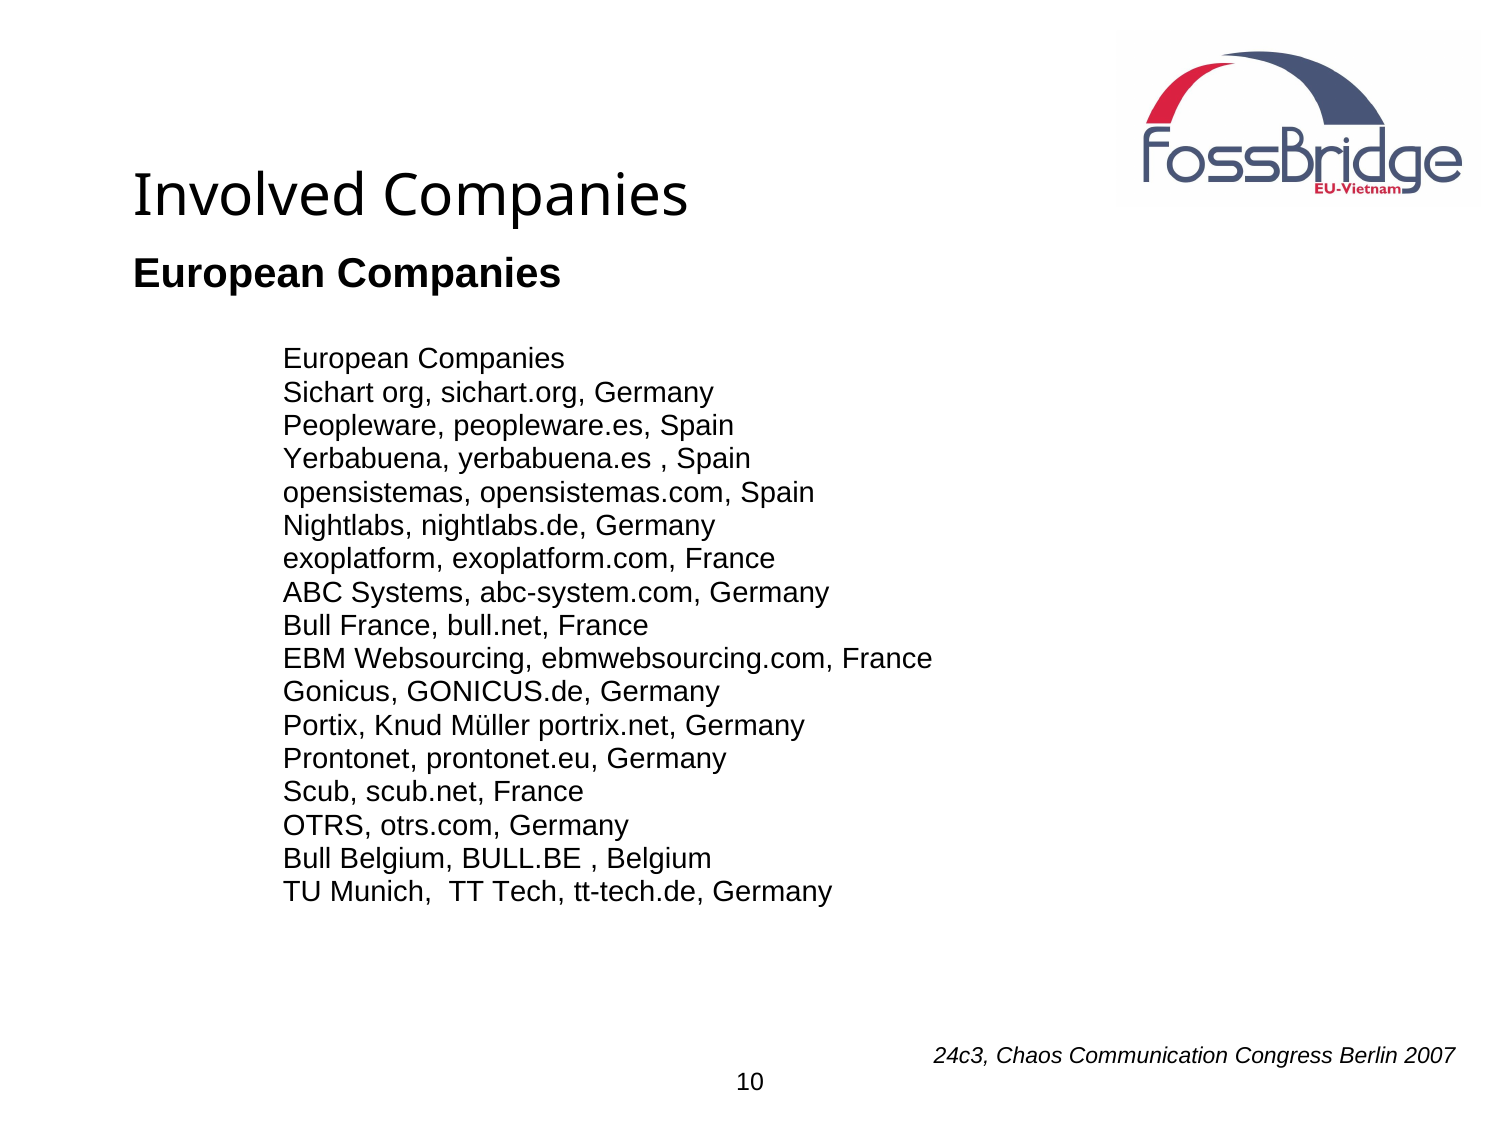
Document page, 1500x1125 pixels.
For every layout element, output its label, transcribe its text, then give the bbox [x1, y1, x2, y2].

title Involved Companies [118, 157, 1148, 256]
picture [1116, 30, 1481, 207]
list European Companies European Companies Sichart org, sichart.org, Germany Peopleware, peopleware.es, Spain Yerbabuena, yerbabuena.es , Spain opensistemas, opensistemas.com, Spain Nightlabs, nightlabs.de, Germany exoplatform, exoplatform.com, France ABC Systems, abc-system.com, Germany Bull France, bull.net, France EBM Websourcing, ebmwebsourcing.com, France Gonicus, GONICUS.de, Germany Portix, Knud Müller portrix.net, Germany Prontonet, prontonet.eu, Germany Scub, scub.net, France OTRS, otrs.com, Germany Bull Belgium, BULL.BE , Belgium TU Munich, TT Tech, tt-tech.de, Germany [118, 256, 1447, 945]
